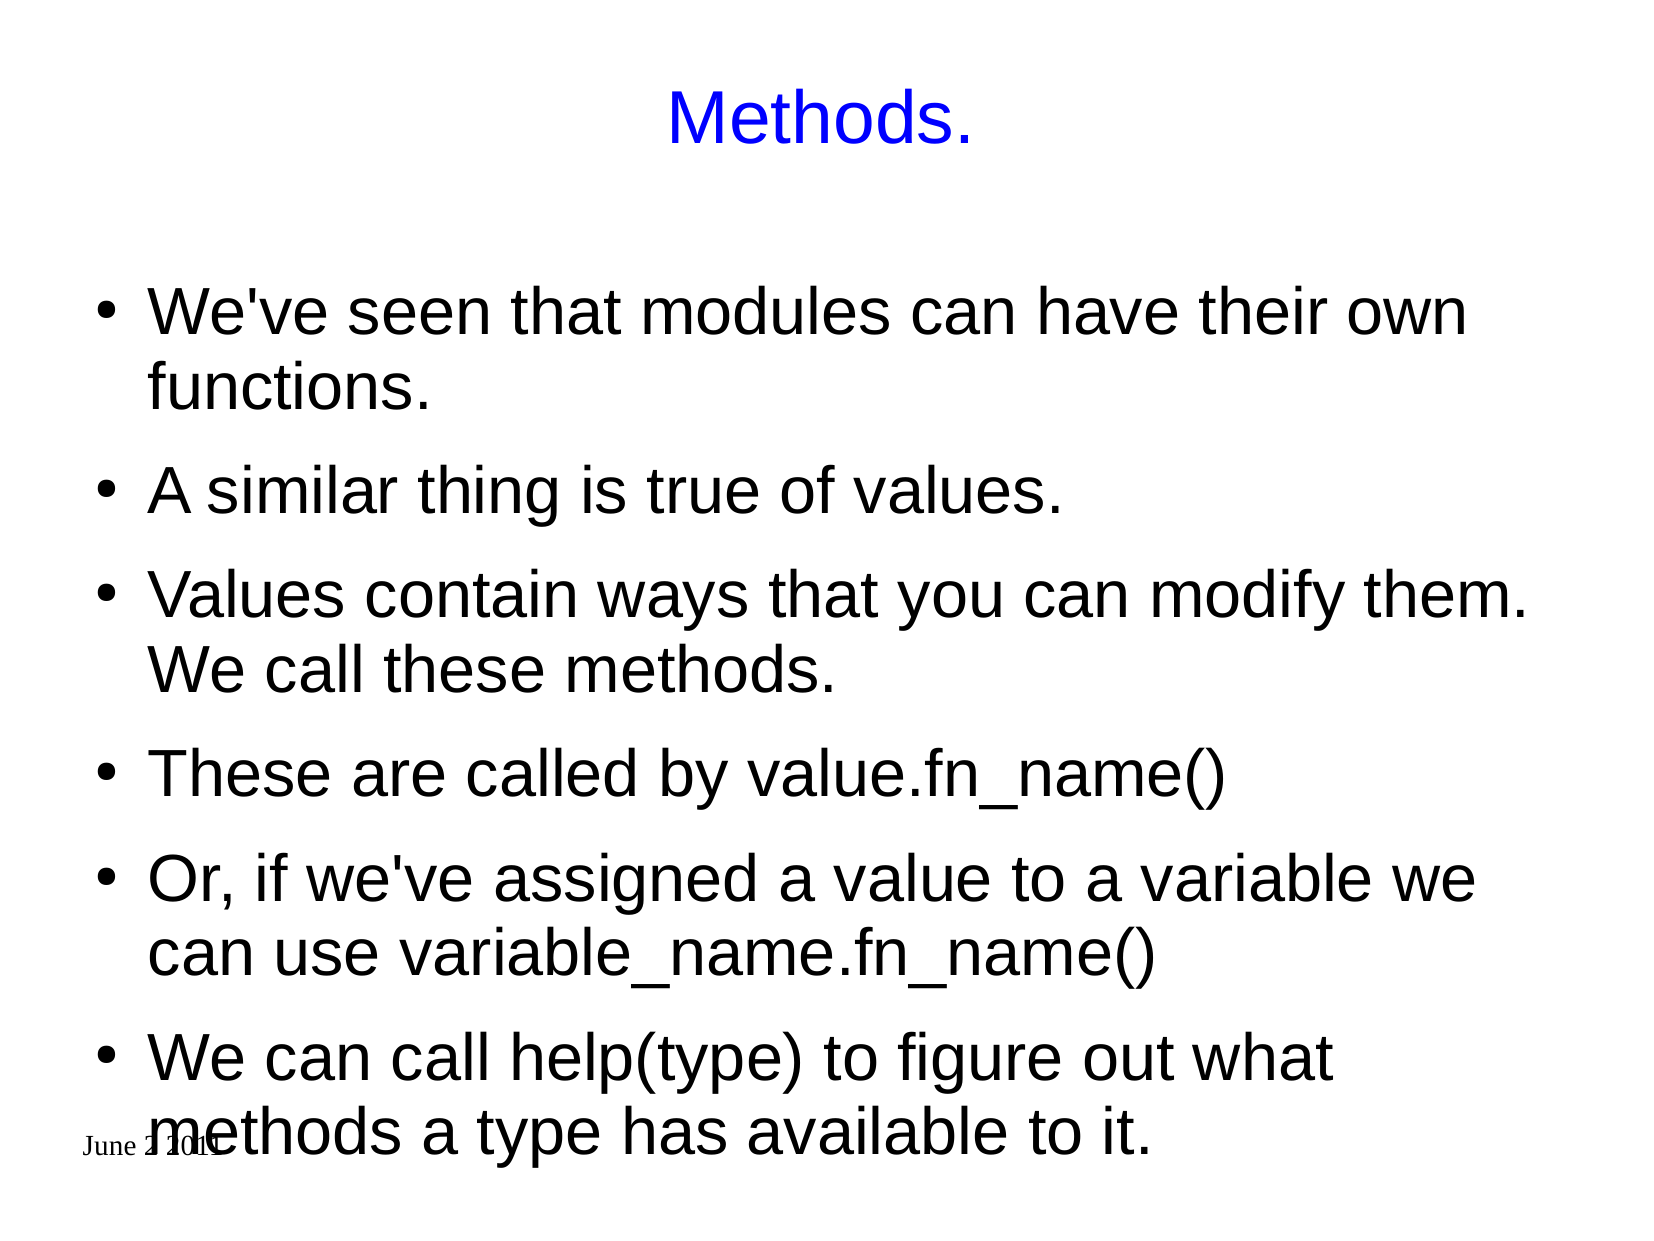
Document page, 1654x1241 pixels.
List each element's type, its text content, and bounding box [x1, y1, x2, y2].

list We've seen that modules can have their own functions. A similar thing is true of values. Values contain ways that you can modify them. We call these methods. These are called by value.fn_name() Or, if we've assigned a value to a variable we can use variable_name.fn_name() We can call help(type) to figure out what methods a type has available to it. [76, 274, 1565, 1167]
title Methods. [76, 58, 1565, 178]
